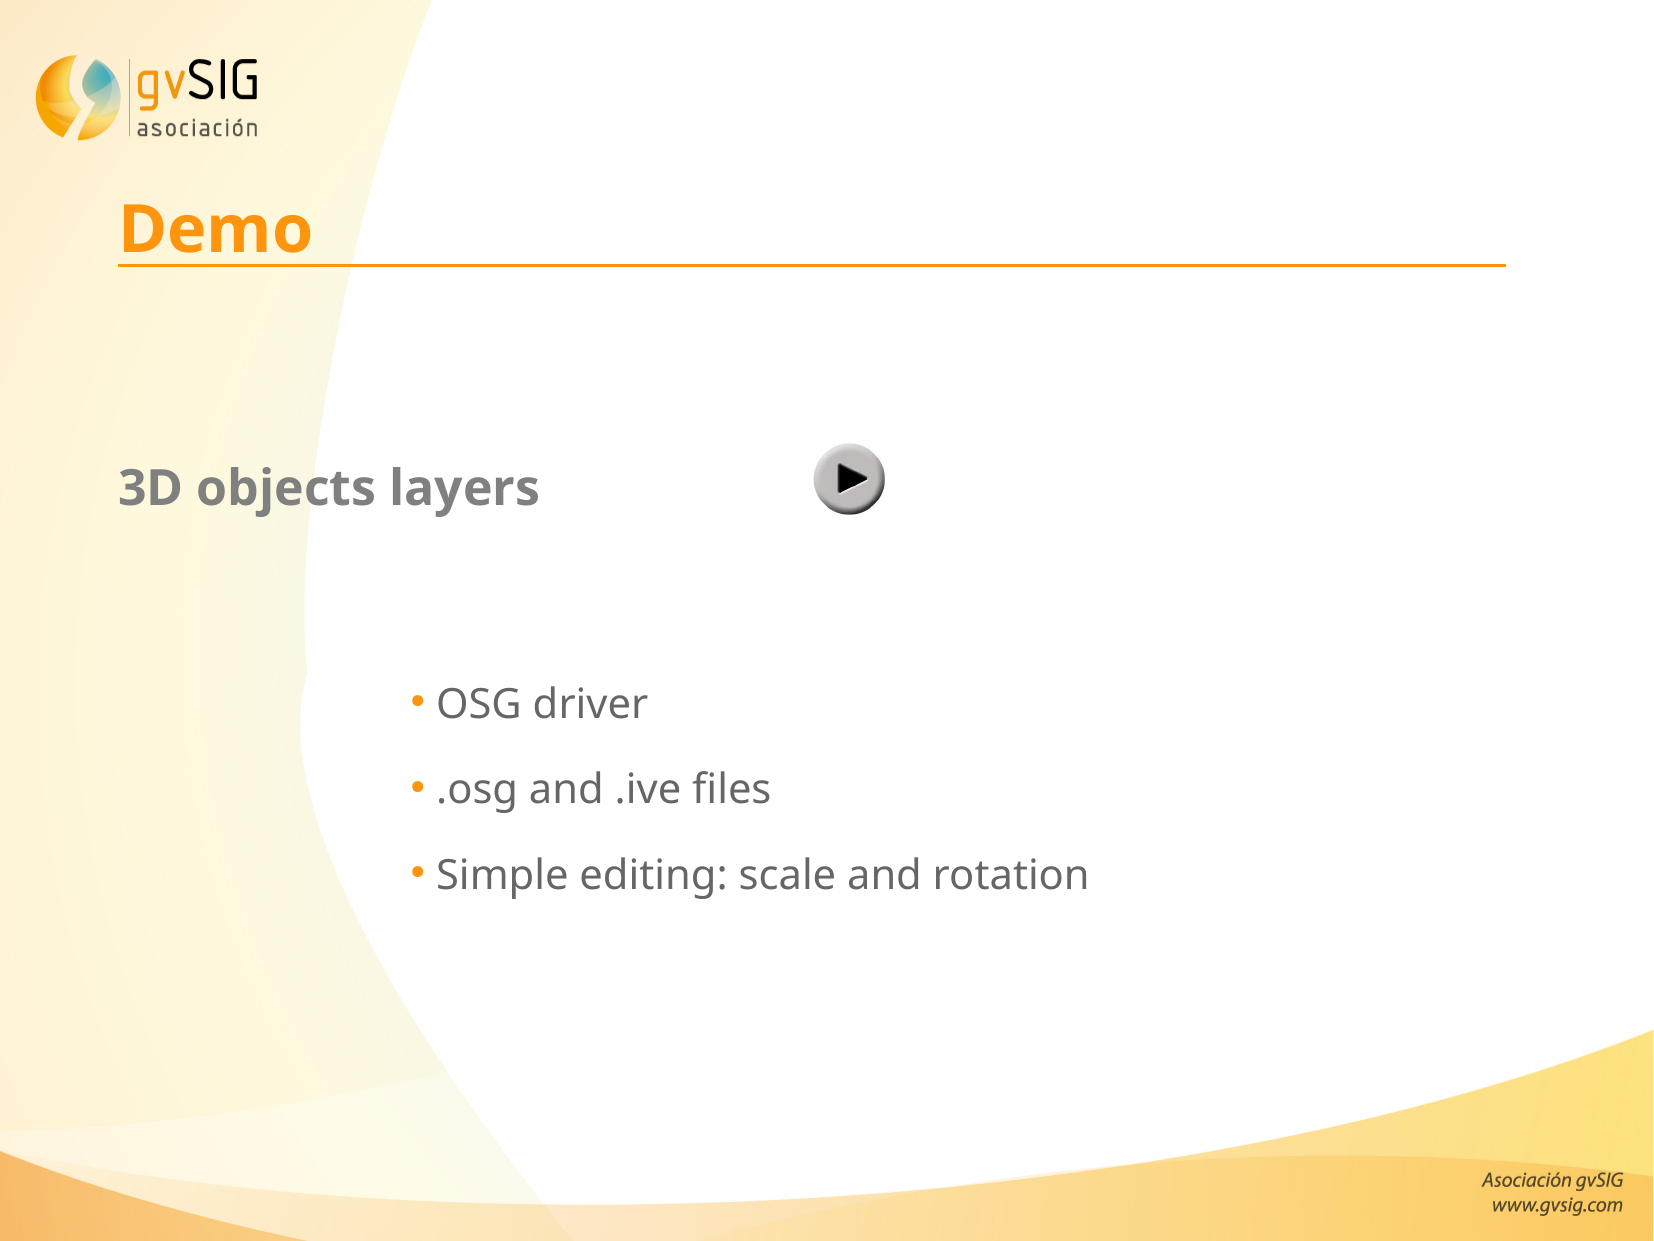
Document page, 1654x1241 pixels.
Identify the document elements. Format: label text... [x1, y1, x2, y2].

title 3D objects layers [118, 441, 1086, 531]
picture [0, 0, 1654, 1241]
text_box OSG driver .osg and .ive files Simple editing: scale and rotation [395, 637, 1419, 847]
title Demo [118, 177, 1607, 276]
